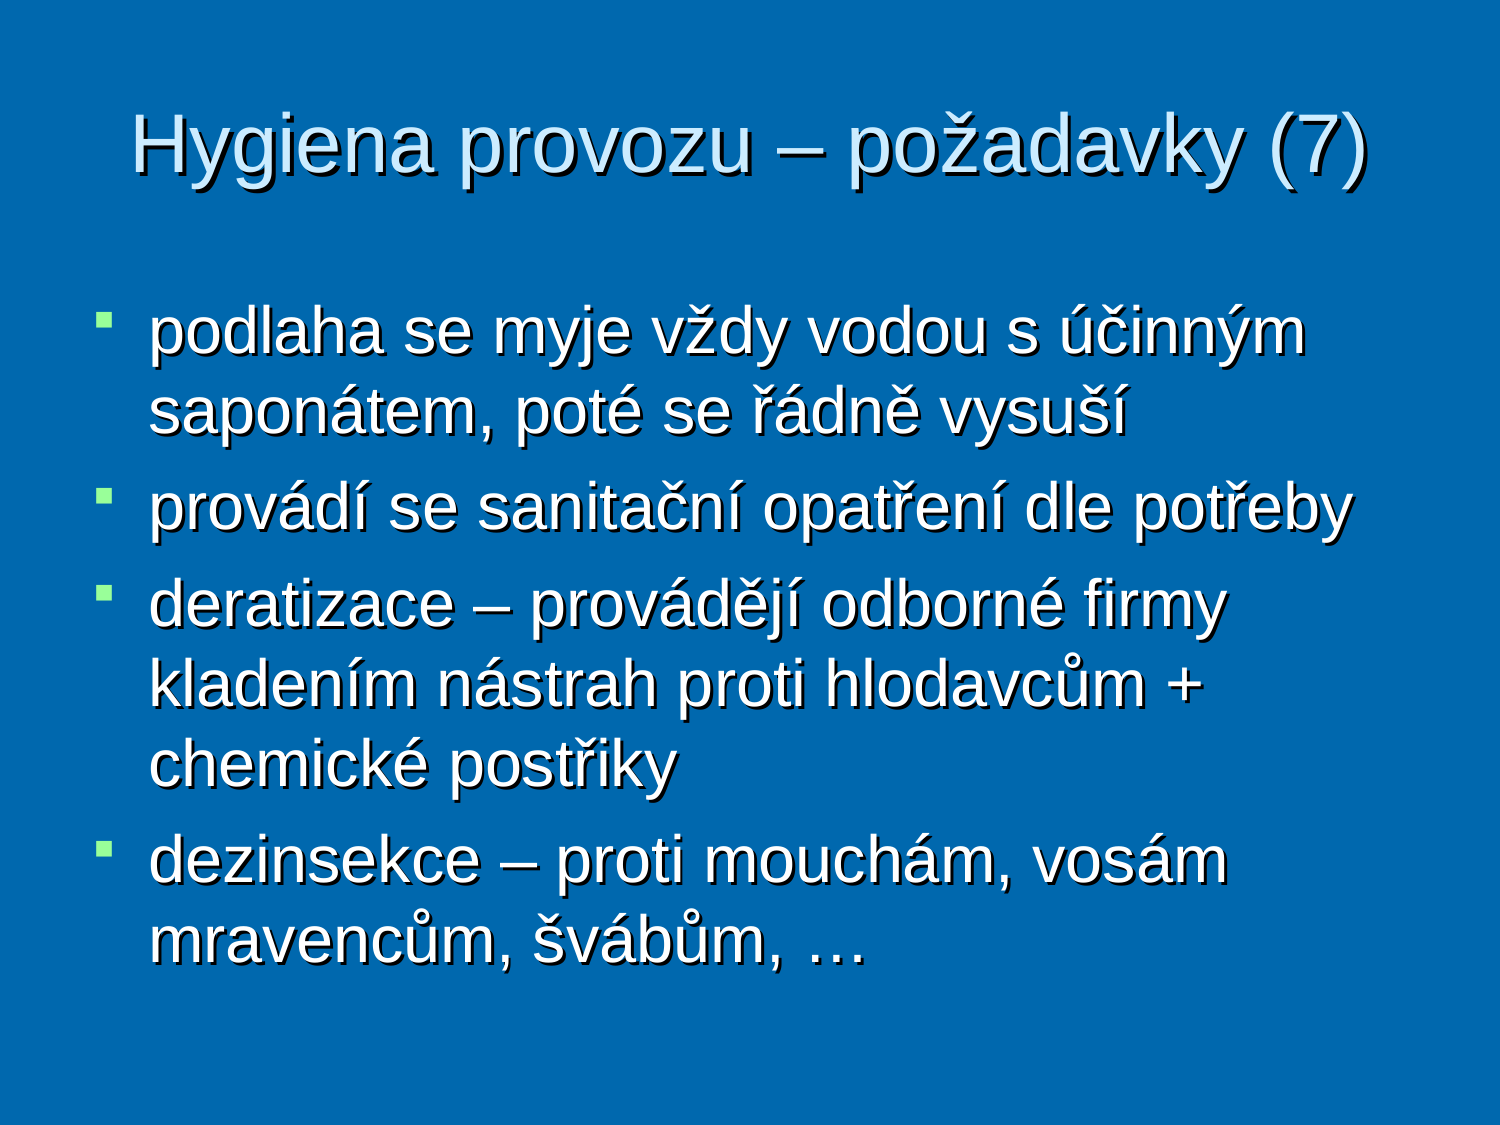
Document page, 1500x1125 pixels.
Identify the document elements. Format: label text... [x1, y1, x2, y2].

title Hygiena provozu – požadavky (7) [75, 45, 1426, 233]
list podlaha se myje vždy vodou s účinným saponátem, poté se řádně vysuší provádí se sanitační opatření dle potřeby deratizace – provádějí odborné firmy kladením nástrah proti hlodavcům + chemické postřiky dezinsekce – proti mouchám, vosám mravencům, švábům, … [76, 278, 1427, 1022]
